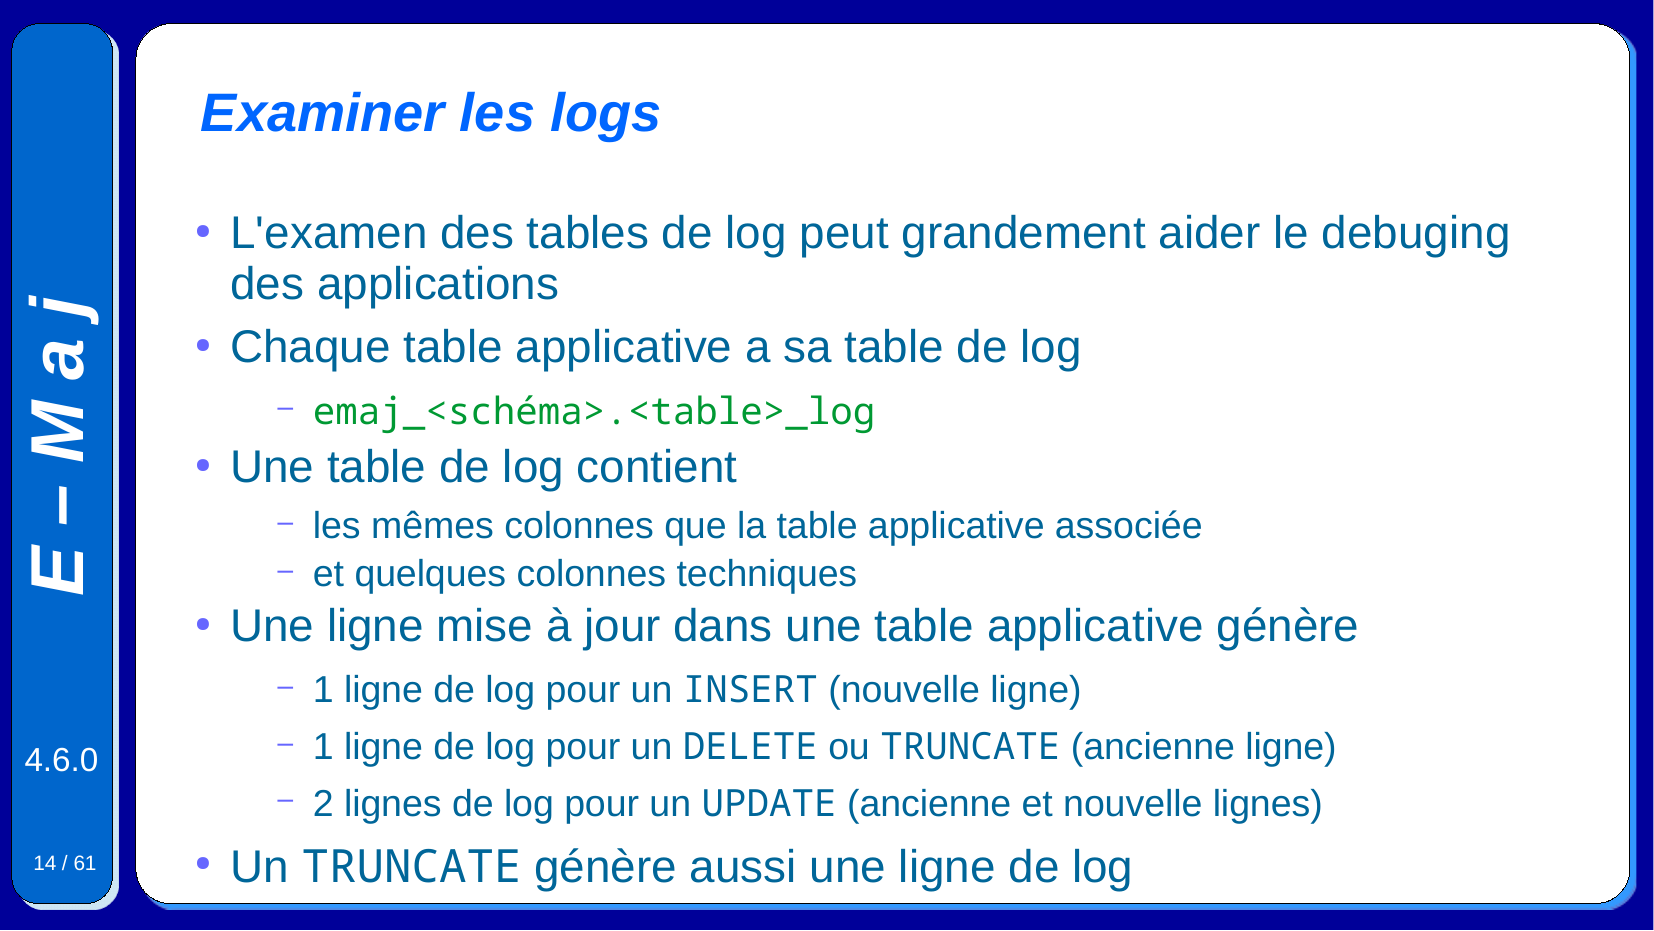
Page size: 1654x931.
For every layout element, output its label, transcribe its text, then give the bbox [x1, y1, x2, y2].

title Examiner les logs [200, 34, 1575, 191]
list L'examen des tables de log peut grandement aider le debuging des applications Chaque table applicative a sa table de log emaj_<schéma>.<table>_log Une table de log contient les mêmes colonnes que la table applicative associée et quelques colonnes techniques Une ligne mise à jour dans une table applicative génère 1 ligne de log pour un INSERT (nouvelle ligne) 1 ligne de log pour un DELETE ou TRUNCATE (ancienne ligne) 2 lignes de log pour un UPDATE (ancienne et nouvelle lignes) Un TRUNCATE génère aussi une ligne de log [177, 206, 1587, 867]
